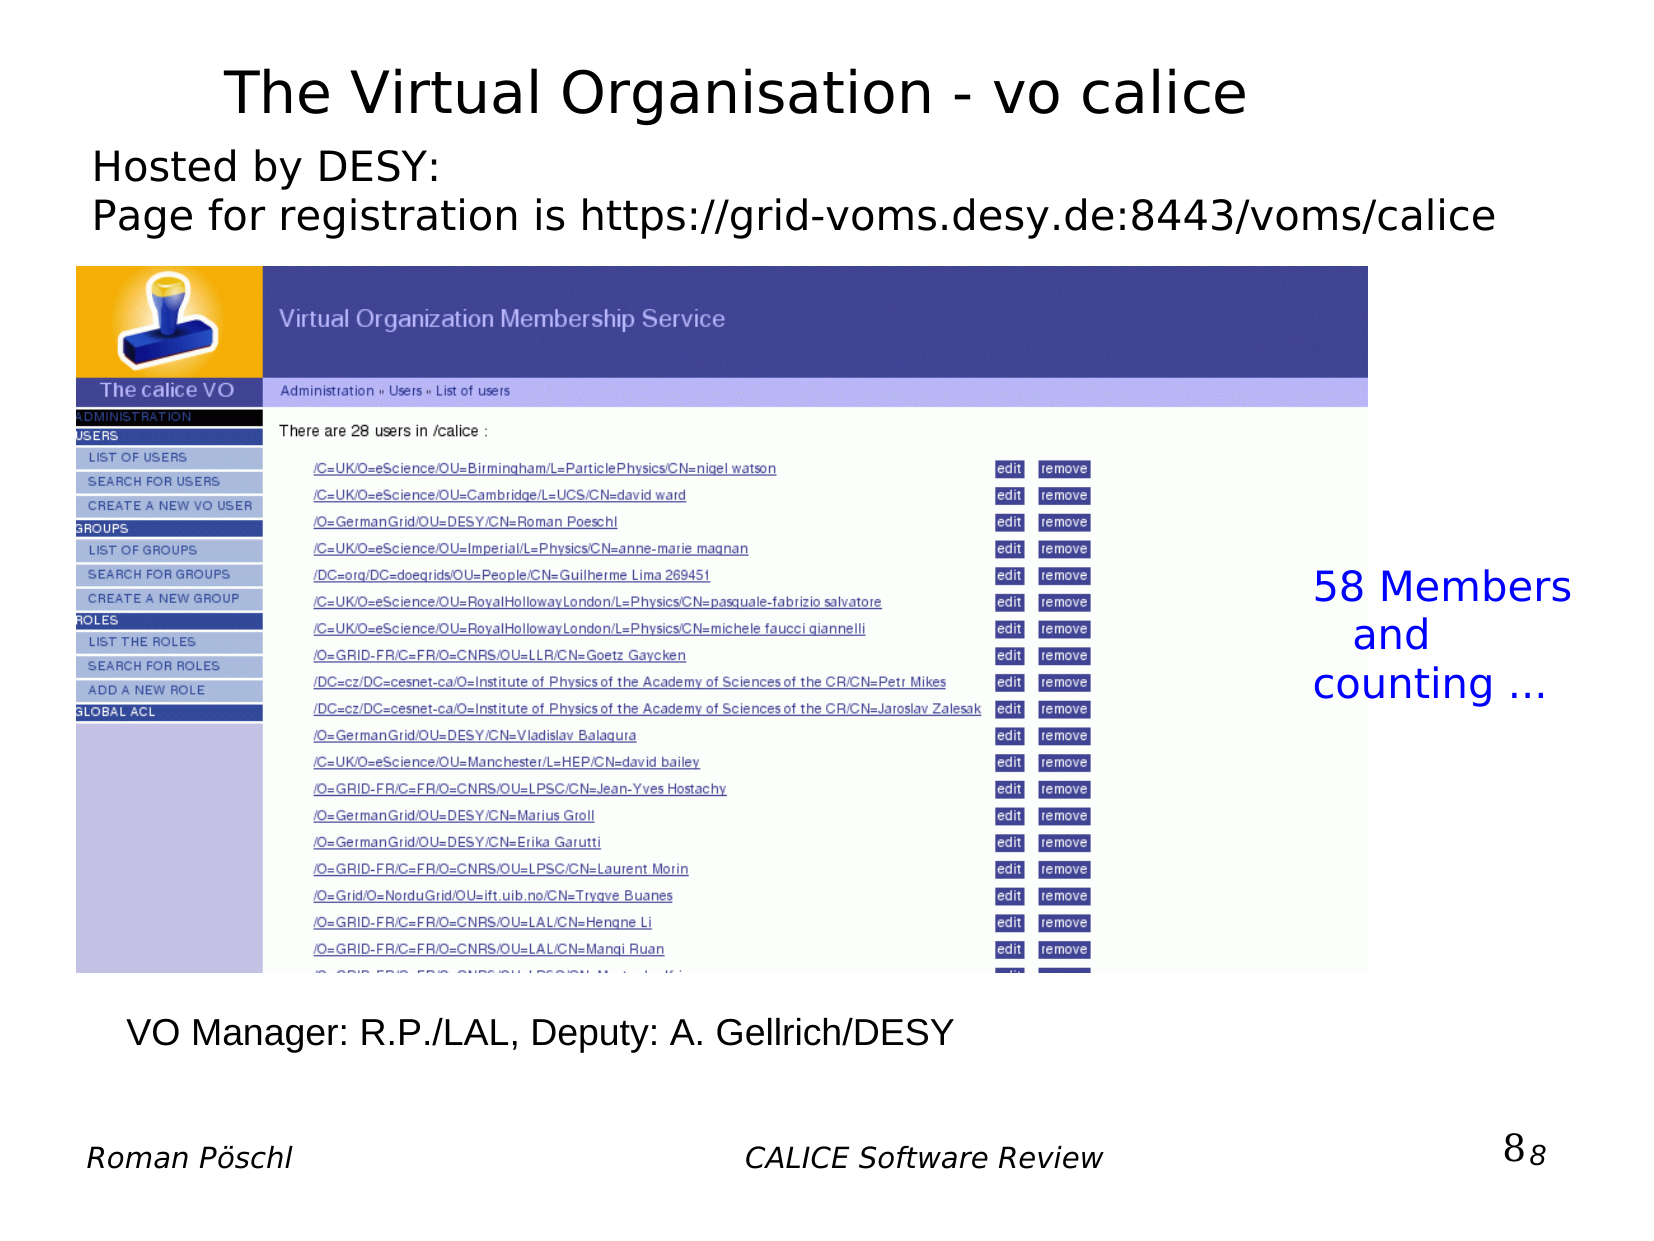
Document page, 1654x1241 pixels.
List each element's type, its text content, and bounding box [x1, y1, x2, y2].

title The Virtual Organisation - vo calice [99, 0, 1375, 188]
picture [76, 266, 1368, 974]
text_box VO Manager: R.P./LAL, Deputy: A. Gellrich/DESY [111, 1003, 972, 1065]
text_box Hosted by DESY: Page for registration is https://grid-voms.desy.de:8443/voms/calice [76, 135, 1335, 251]
text_box 58 Members and counting ... [1312, 562, 1572, 709]
text_box 8 [1502, 1127, 1598, 1186]
